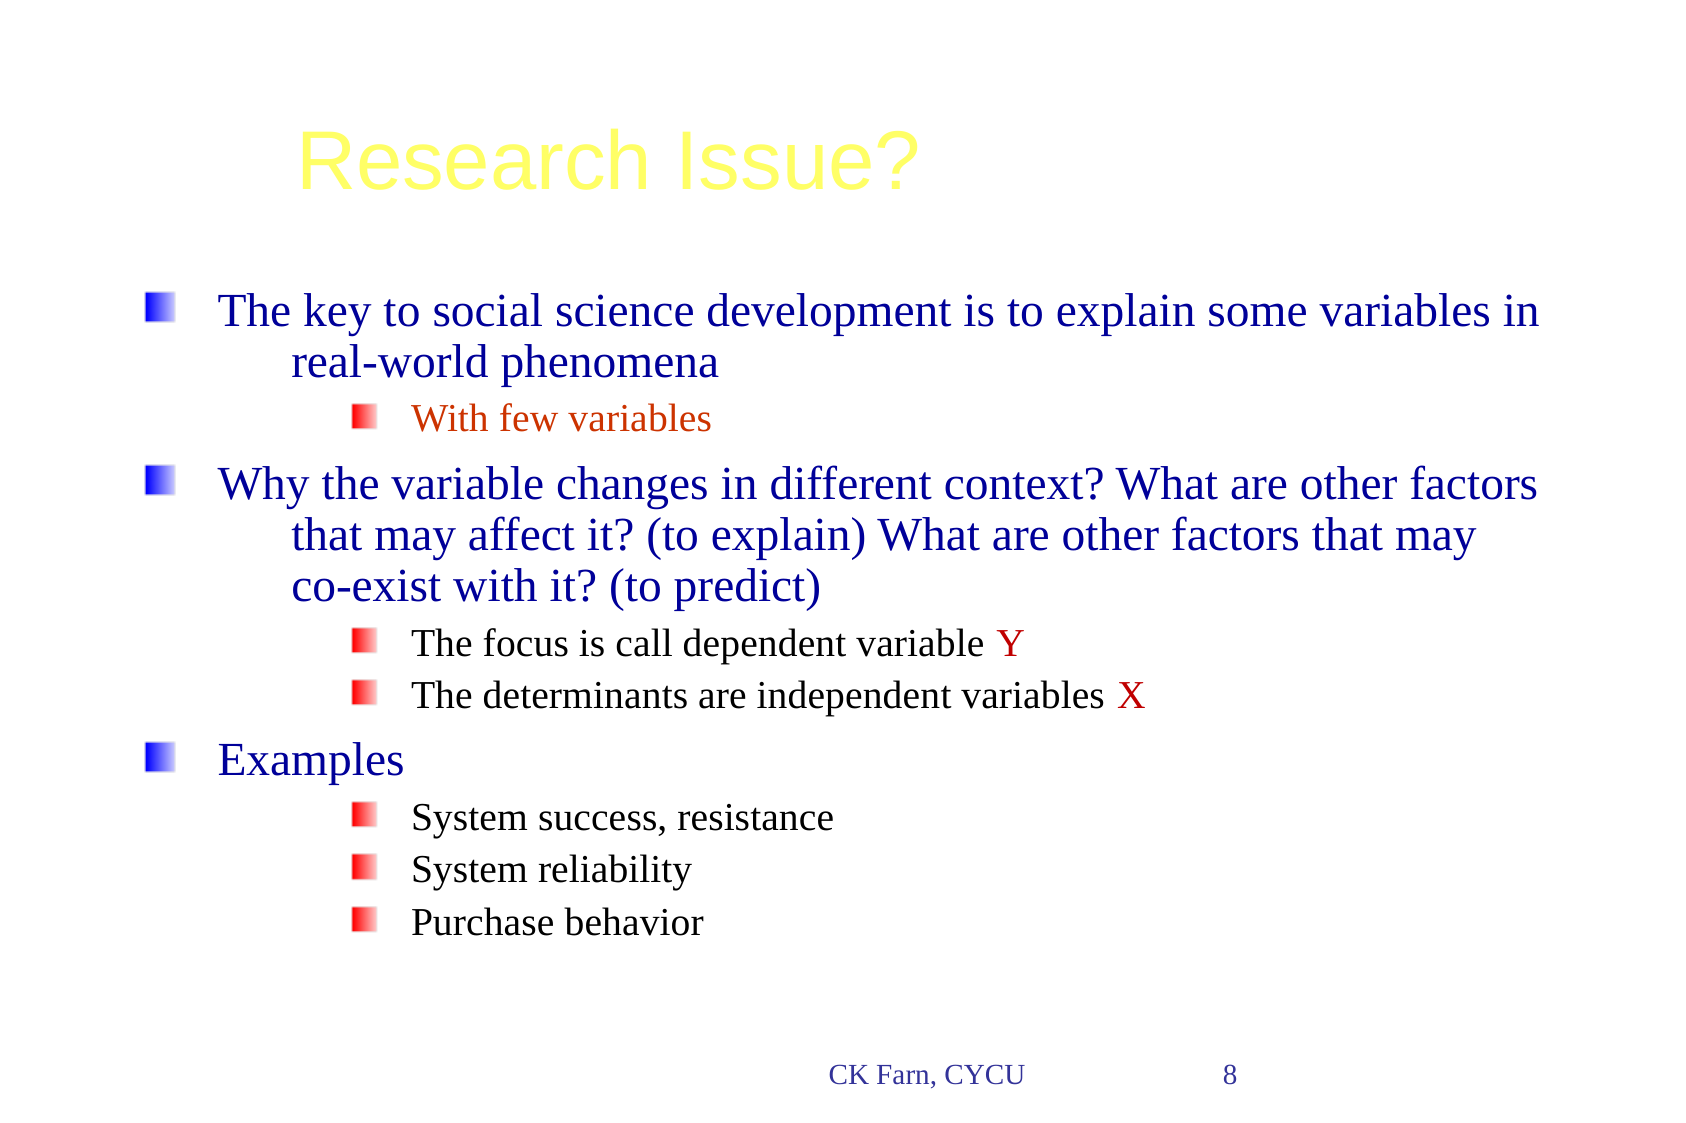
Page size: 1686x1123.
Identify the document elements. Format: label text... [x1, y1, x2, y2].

footer CK Farn, CYCU [660, 1048, 1194, 1123]
slide_number 4 [1207, 1048, 1560, 1123]
list The key to social science development is to explain some variables in real-world phenomena With few variables Why the variable changes in different context? What are other factors that may affect it? (to explain) What are other factors that may co-exist with it? (to predict) The focus is call dependent variable Y The determinants are independent variables X Examples System success, resistance System reliability Purchase behavior [128, 277, 1562, 952]
title Research Issue? [280, 62, 1560, 250]
